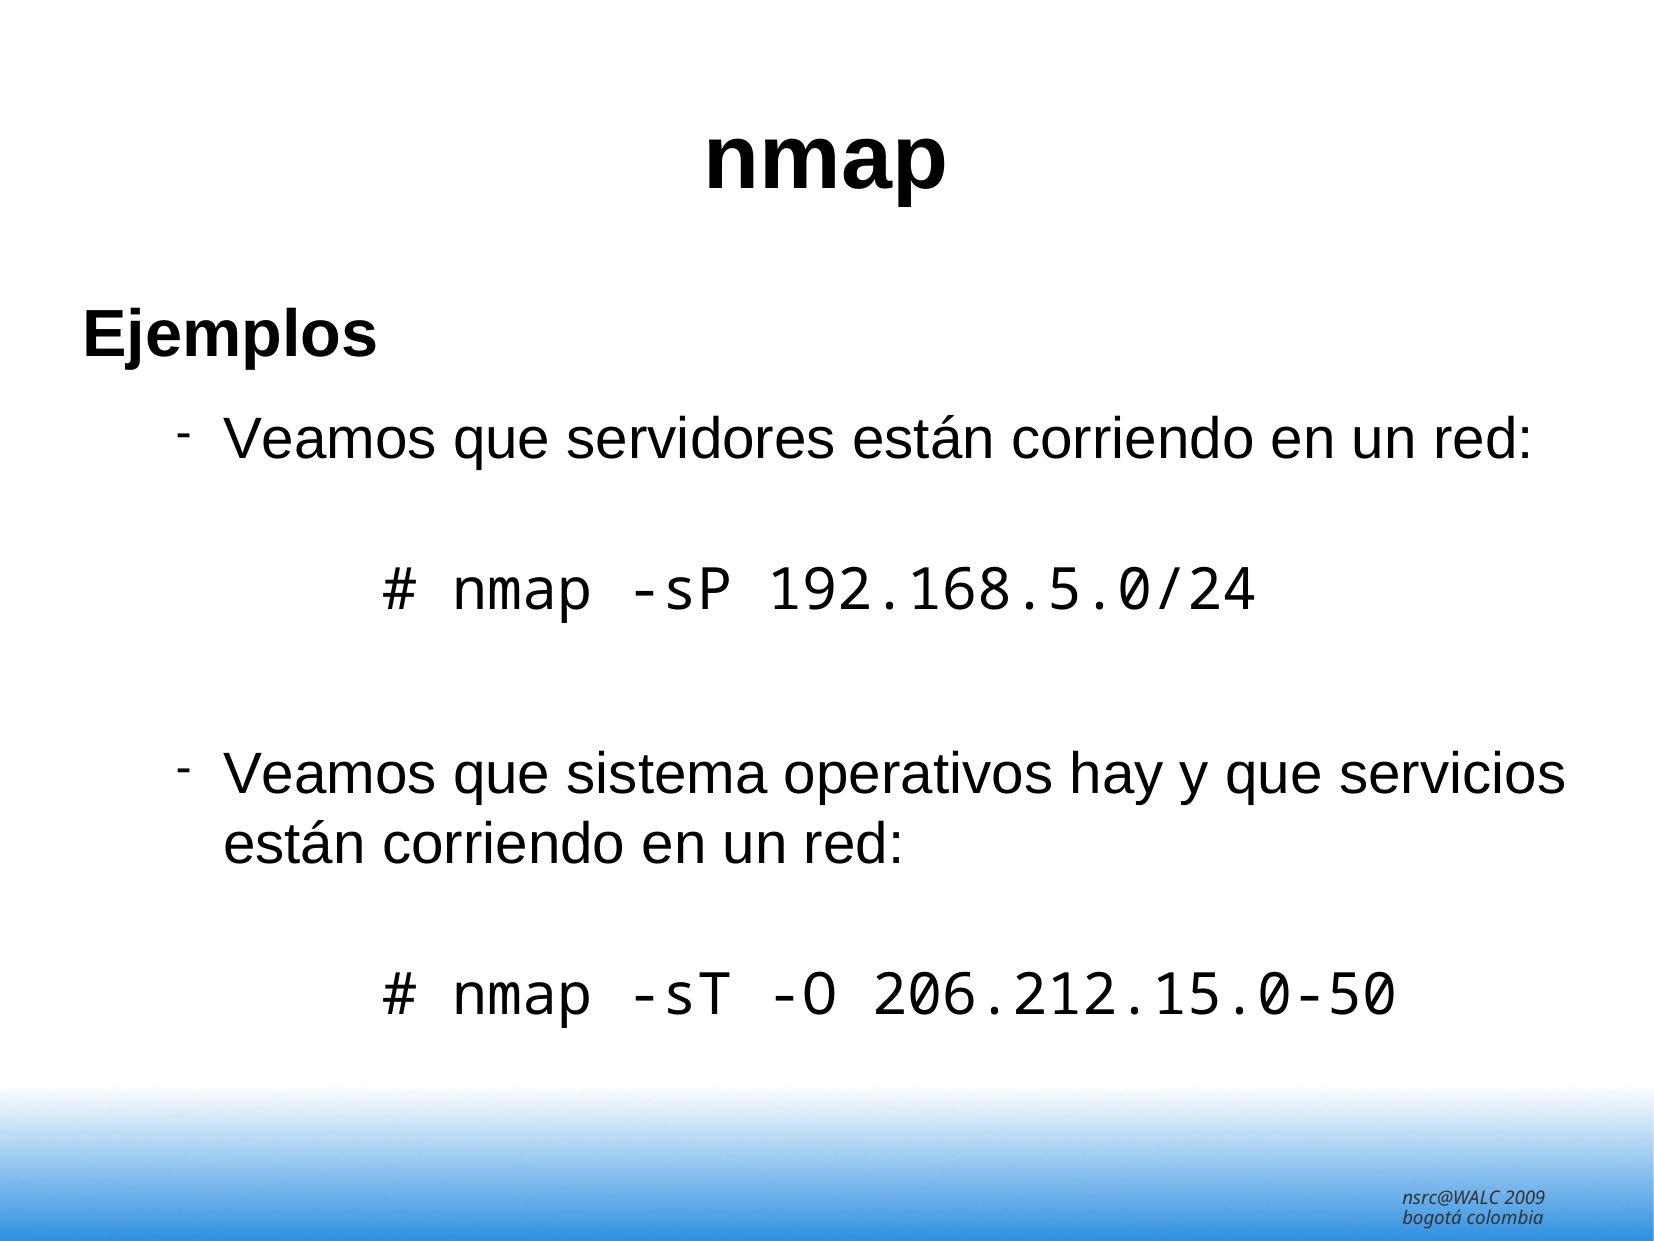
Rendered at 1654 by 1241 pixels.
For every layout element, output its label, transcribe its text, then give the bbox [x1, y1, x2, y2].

picture [0, 1083, 1654, 1241]
title nmap [82, 56, 1570, 248]
list Ejemplos Veamos que servidores están corriendo en un red: # nmap -sP 192.168.5.0/24 Veamos que sistema operativos hay y que servicios están corriendo en un red: # nmap -sT -O 206.212.15.0-50 [82, 290, 1570, 1073]
